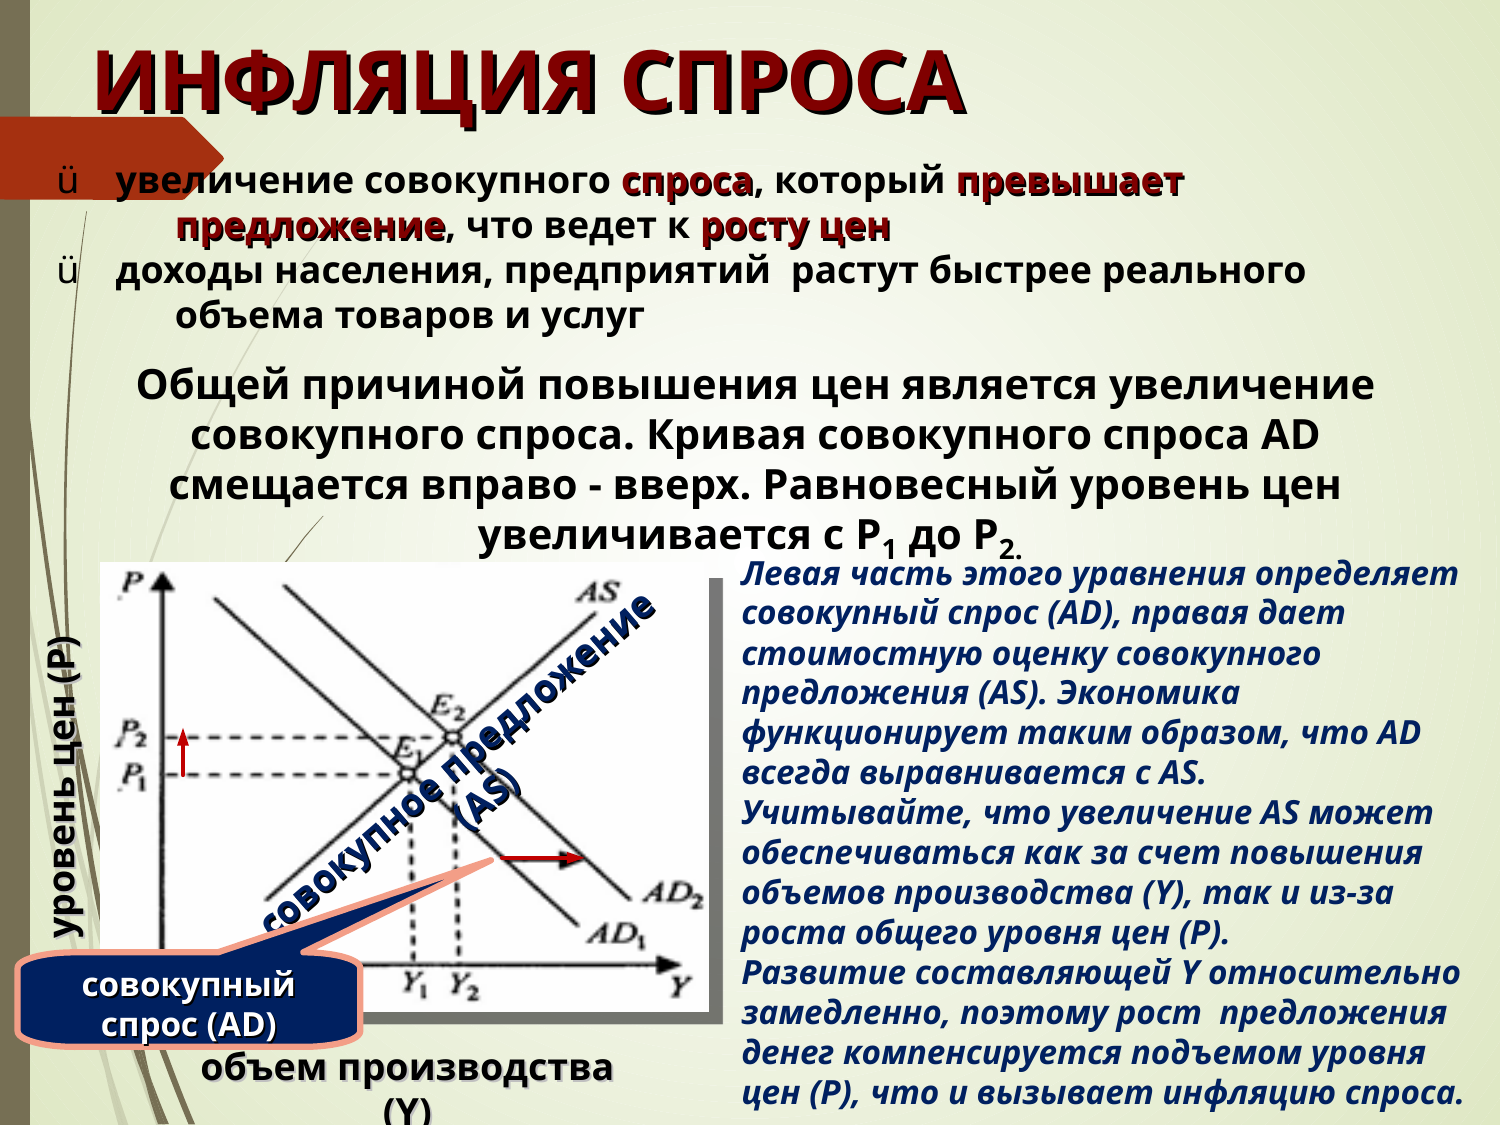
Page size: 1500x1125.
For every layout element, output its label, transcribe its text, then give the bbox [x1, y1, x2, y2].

title ИНФЛЯЦИЯ СПРОСА [75, 19, 1426, 150]
text_box совокупное предложение (AS) [230, 562, 681, 941]
text_box Общей причиной повышения цен является увеличение совокупного спроса. Кривая совокупного спроса AD смещается вправо - вверх. Равновесный уровень цен увеличивается с Р1 до Р2. [88, 350, 1423, 573]
text_box объем производства (Y) [171, 1035, 644, 1096]
picture [307, 573, 709, 1012]
picture [100, 573, 627, 952]
text_box совокупный спрос (AD) [17, 860, 492, 1047]
text_box увеличение совокупного спроса, который превышает предложение, что ведет к росту цен доходы населения, предприятий растут быстрее реального объема товаров и услуг [41, 149, 1400, 344]
text_box Левая часть этого уравнения определяет совокупный спрос (AD), правая дает стоимостную оценку совокупного предложения (AS). Экономика функционирует таким образом, что AD всегда выравнивается с AS. Учитывайте, что увеличение AS может обеспечиваться как за счет повышения объемов производства (Y), так и из-за роста общего уровня цен (P). Развитие составляющей Y относительно замедленно, поэтому рост предложения денег компенсируется подъемом уровня цен (P), что и вызывает инфляцию спроса. [726, 544, 1482, 1118]
text_box уровень цен (P) [29, 562, 91, 958]
